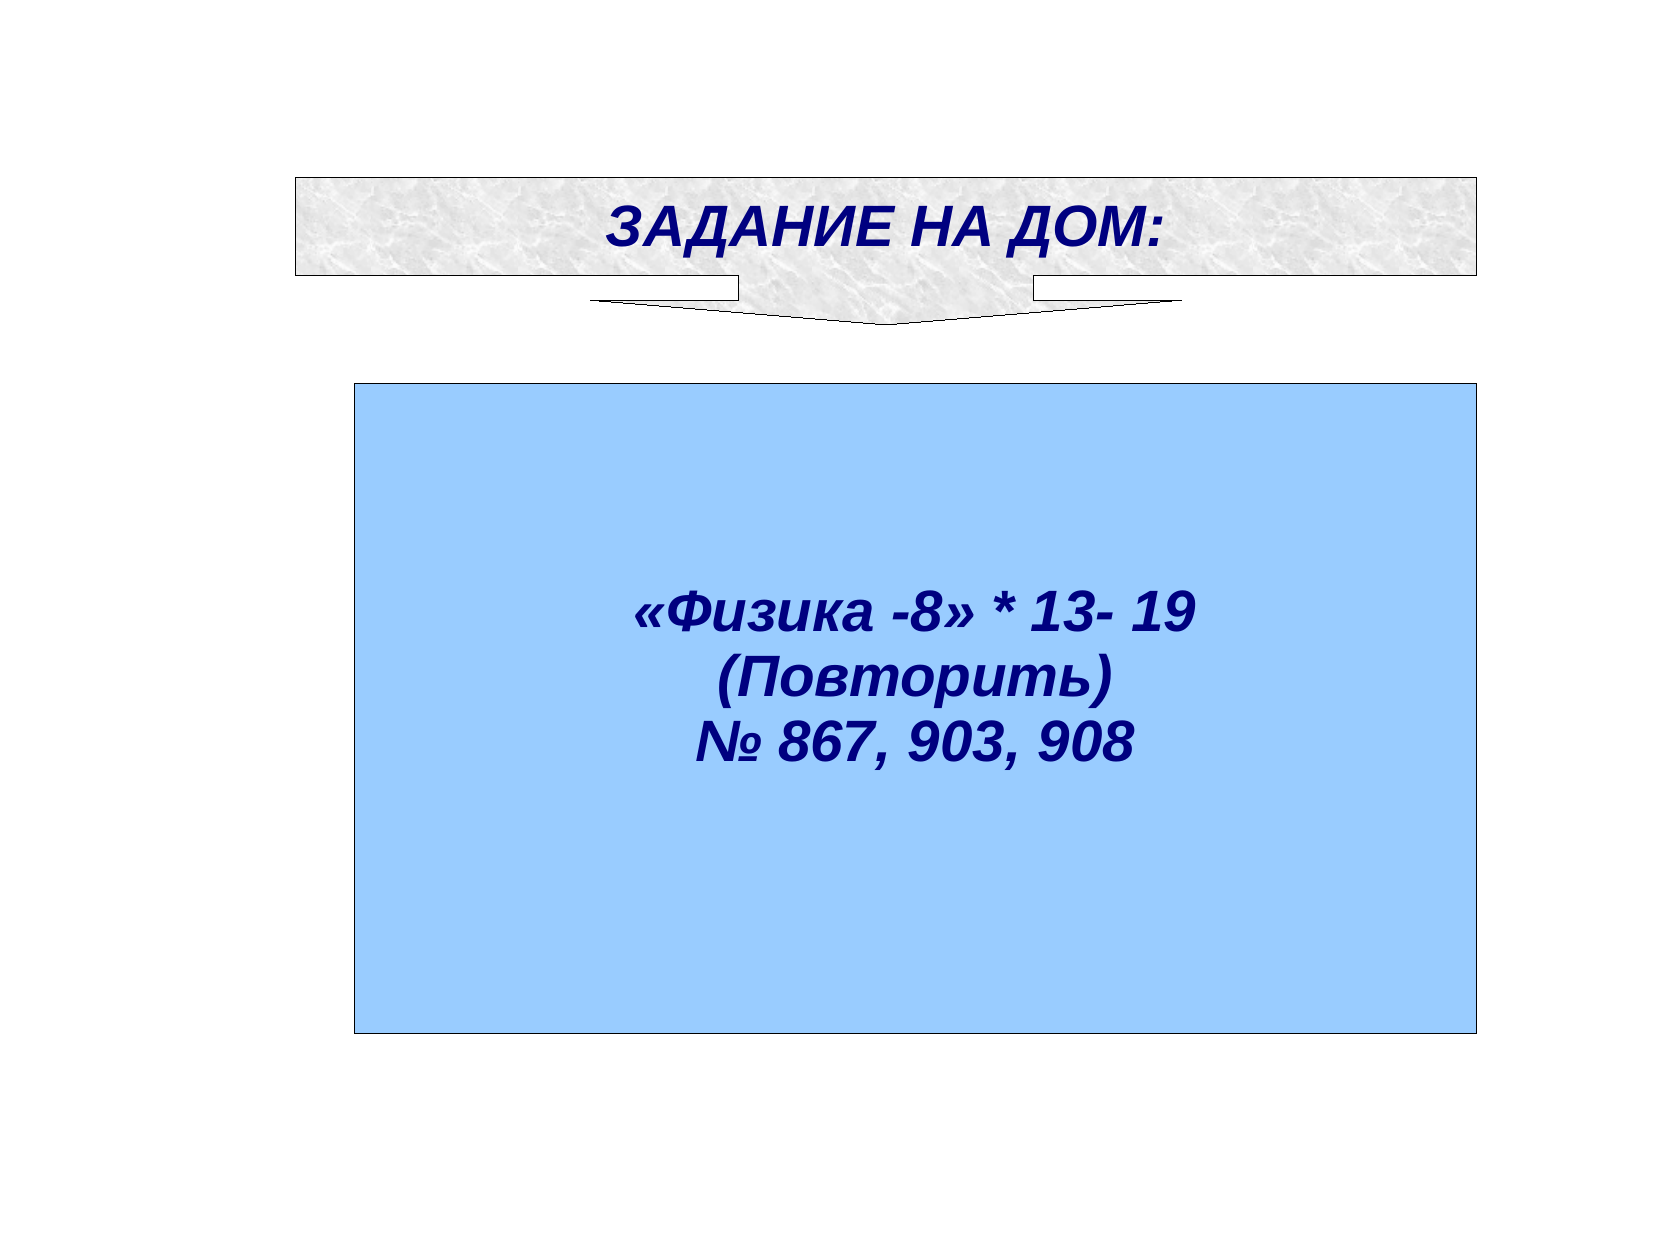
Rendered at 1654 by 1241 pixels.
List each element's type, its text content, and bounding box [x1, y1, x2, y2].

text_box «Физика -8» * 13- 19 (Повторить) № 867, 903, 908 [354, 383, 1477, 1034]
text_box ЗАДАНИЕ НА ДОМ: [295, 177, 1477, 325]
